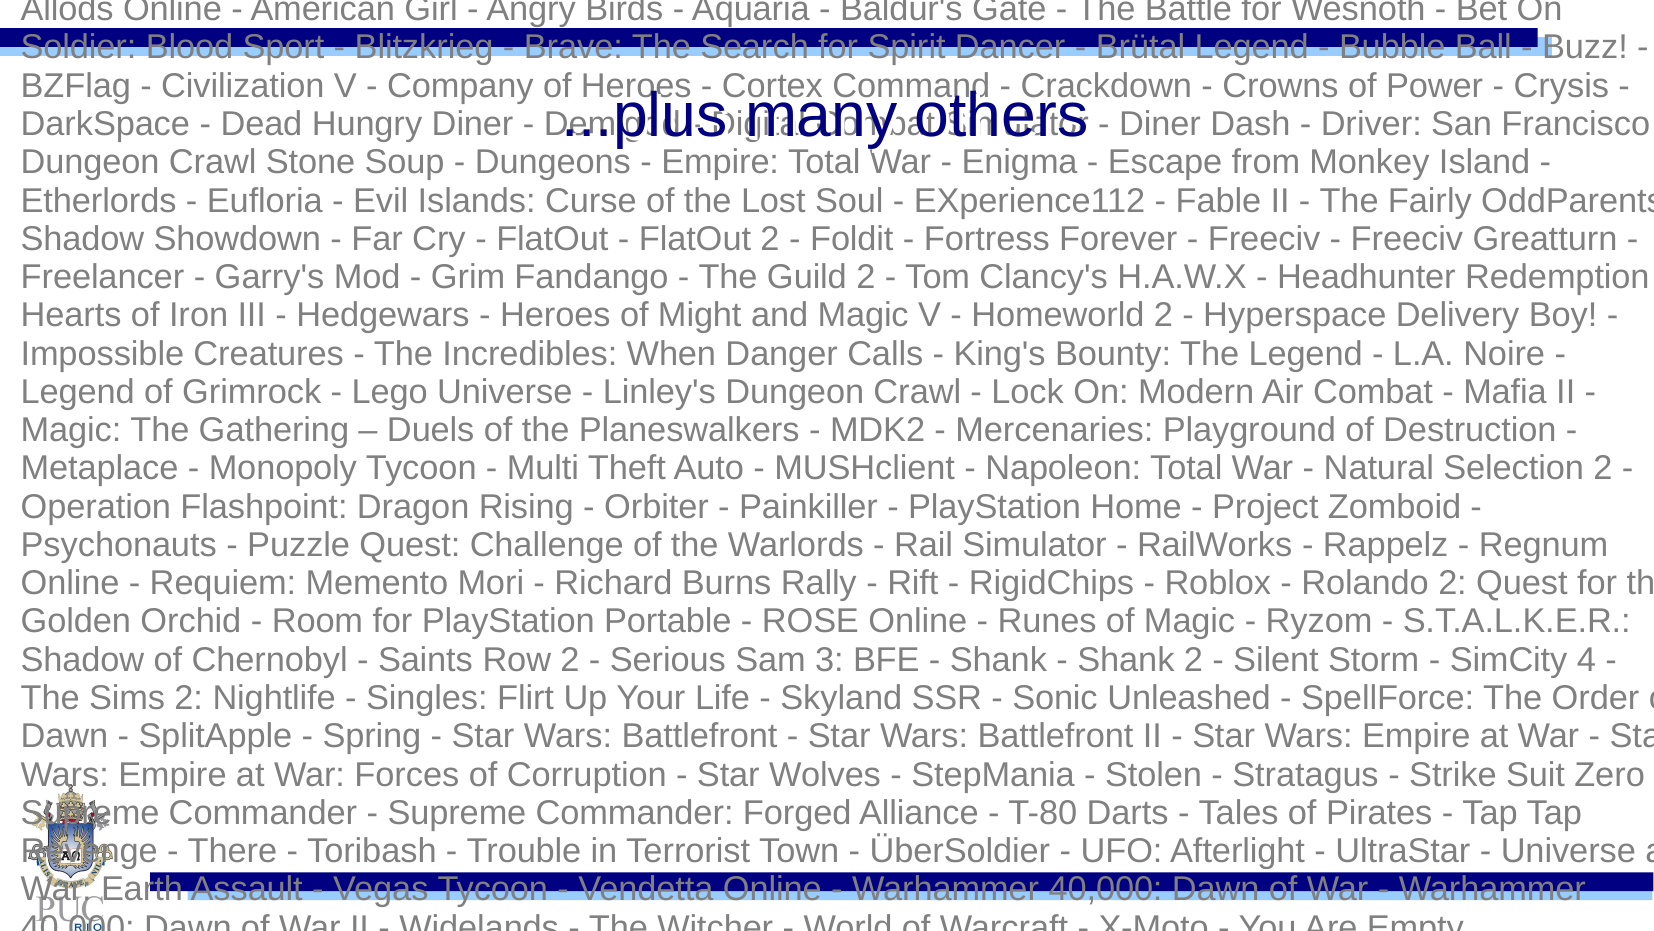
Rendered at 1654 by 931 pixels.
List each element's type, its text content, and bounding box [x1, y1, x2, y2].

title ...plus many others [37, 37, 1613, 193]
text_box Allods Online - American Girl - Angry Birds - Aquaria - Baldur's Gate - The Battle for Wesnoth - Bet On Soldier: Blood Sport - Blitzkrieg - Brave: The Search for Spirit Dancer - Brütal Legend - Bubble Ball - Buzz! - BZFlag - Civilization V - Company of Heroes - Cortex Command - Crackdown - Crowns of Power - Crysis - DarkSpace - Dead Hungry Diner - Demigod - Digital Combat Simulator - Diner Dash - Driver: San Francisco - Dungeon Crawl Stone Soup - Dungeons - Empire: Total War - Enigma - Escape from Monkey Island - Etherlords - Eufloria - Evil Islands: Curse of the Lost Soul - EXperience112 - Fable II - The Fairly OddParents: Shadow Showdown - Far Cry - FlatOut - FlatOut 2 - Foldit - Fortress Forever - Freeciv - Freeciv Greatturn - Freelancer - Garry's Mod - Grim Fandango - The Guild 2 - Tom Clancy's H.A.W.X - Headhunter Redemption - Hearts of Iron III - Hedgewars - Heroes of Might and Magic V - Homeworld 2 - Hyperspace Delivery Boy! - Impossible Creatures - The Incredibles: When Danger Calls - King's Bounty: The Legend - L.A. Noire - Legend of Grimrock - Lego Universe - Linley's Dungeon Crawl - Lock On: Modern Air Combat - Mafia II - Magic: The Gathering – Duels of the Planeswalkers - MDK2 - Mercenaries: Playground of Destruction - Metaplace - Monopoly Tycoon - Multi Theft Auto - MUSHclient - Napoleon: Total War - Natural Selection 2 - Operation Flashpoint: Dragon Rising - Orbiter - Painkiller - PlayStation Home - Project Zomboid - Psychonauts - Puzzle Quest: Challenge of the Warlords - Rail Simulator - RailWorks - Rappelz - Regnum Online - Requiem: Memento Mori - Richard Burns Rally - Rift - RigidChips - Roblox - Rolando 2: Quest for the Golden Orchid - Room for PlayStation Portable - ROSE Online - Runes of Magic - Ryzom - S.T.A.L.K.E.R.: Shadow of Chernobyl - Saints Row 2 - Serious Sam 3: BFE - Shank - Shank 2 - Silent Storm - SimCity 4 - The Sims 2: Nightlife - Singles: Flirt Up Your Life - Skyland SSR - Sonic Unleashed - SpellForce: The Order of Dawn - SplitApple - Spring - Star Wars: Battlefront - Star Wars: Battlefront II - Star Wars: Empire at War - Star Wars: Empire at War: Forces of Corruption - Star Wolves - StepMania - Stolen - Stratagus - Strike Suit Zero - Supreme Commander - Supreme Commander: Forged Alliance - T-80 Darts - Tales of Pirates - Tap Tap Revenge - There - Toribash - Trouble in Terrorist Town - ÜberSoldier - UFO: Afterlight - UltraStar - Universe at War: Earth Assault - Vegas Tycoon - Vendetta Online - Warhammer 40,000: Dawn of War - Warhammer 40,000: Dawn of War II - Widelands - The Witcher - World of Warcraft - X-Moto - You Are Empty [5, 0, 1654, 931]
